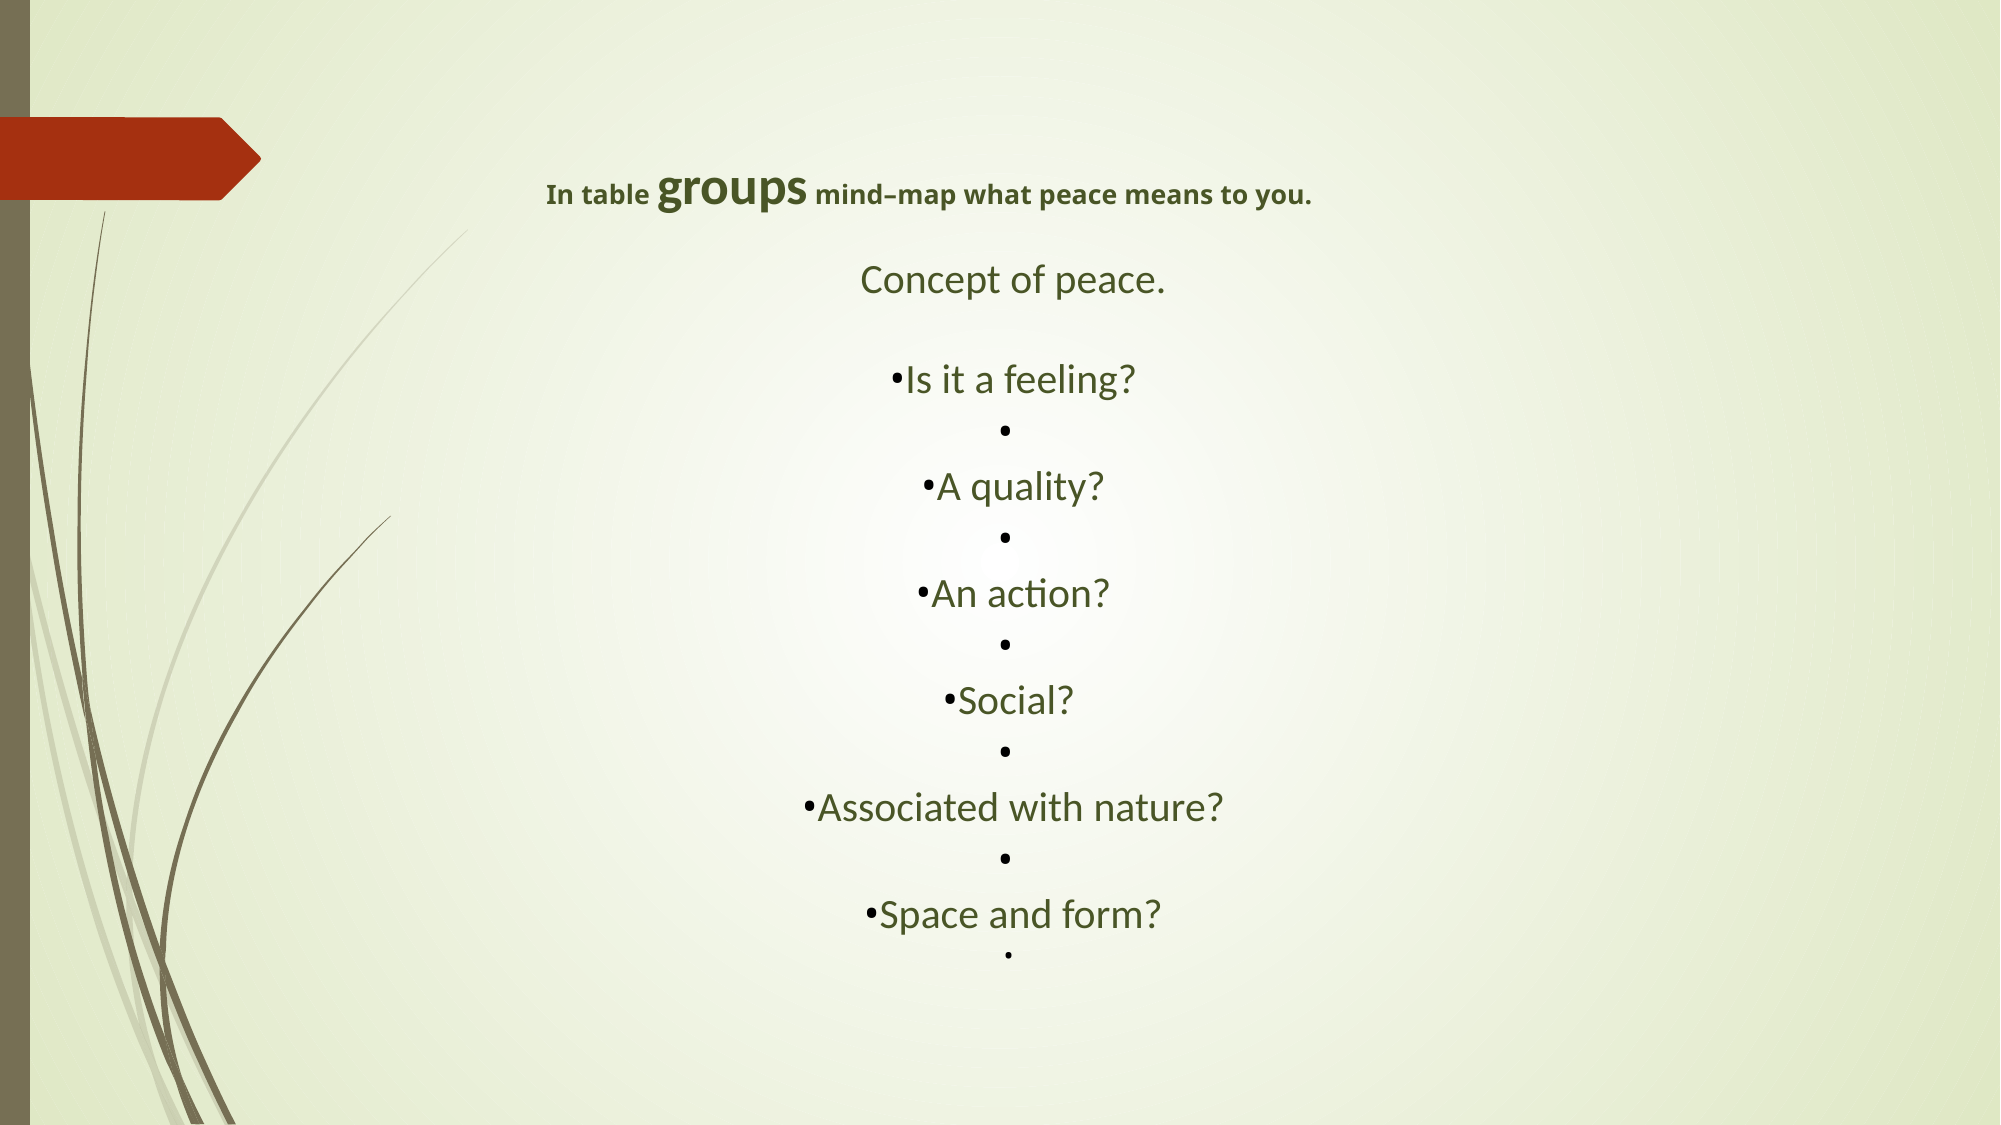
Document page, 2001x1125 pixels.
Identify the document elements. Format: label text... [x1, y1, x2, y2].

text_box In table groups mind–map what peace means to you. [531, 143, 1339, 224]
text_box Concept of peace. Is it a feeling? A quality? An action? Social? Associated with nature? Space and form? [782, 244, 1246, 981]
